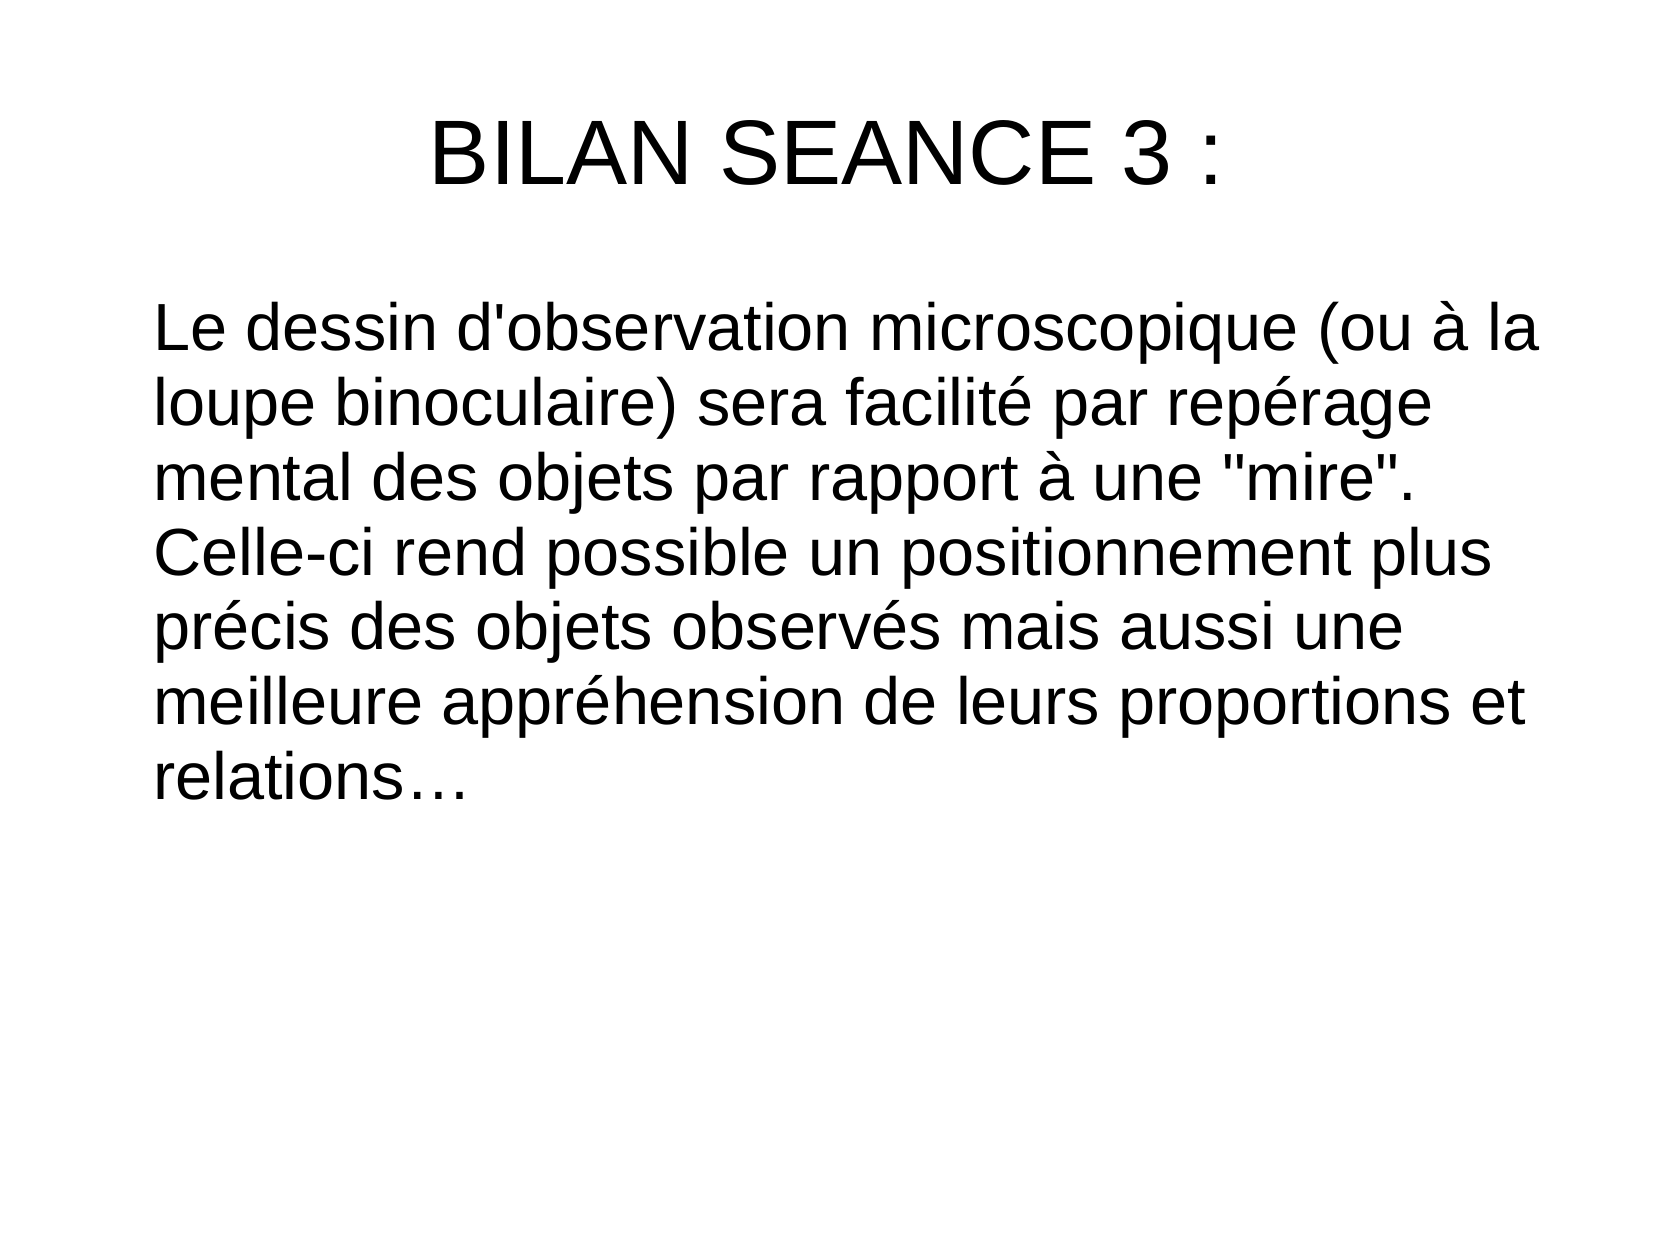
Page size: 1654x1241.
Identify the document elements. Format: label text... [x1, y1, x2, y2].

list Le dessin d'observation microscopique (ou à la loupe binoculaire) sera facilité par repérage mental des objets par rapport à une "mire". Celle-ci rend possible un positionnement plus précis des objets observés mais aussi une meilleure appréhension de leurs proportions et relations… [82, 290, 1571, 1010]
title BILAN SEANCE 3 : [82, 49, 1571, 257]
